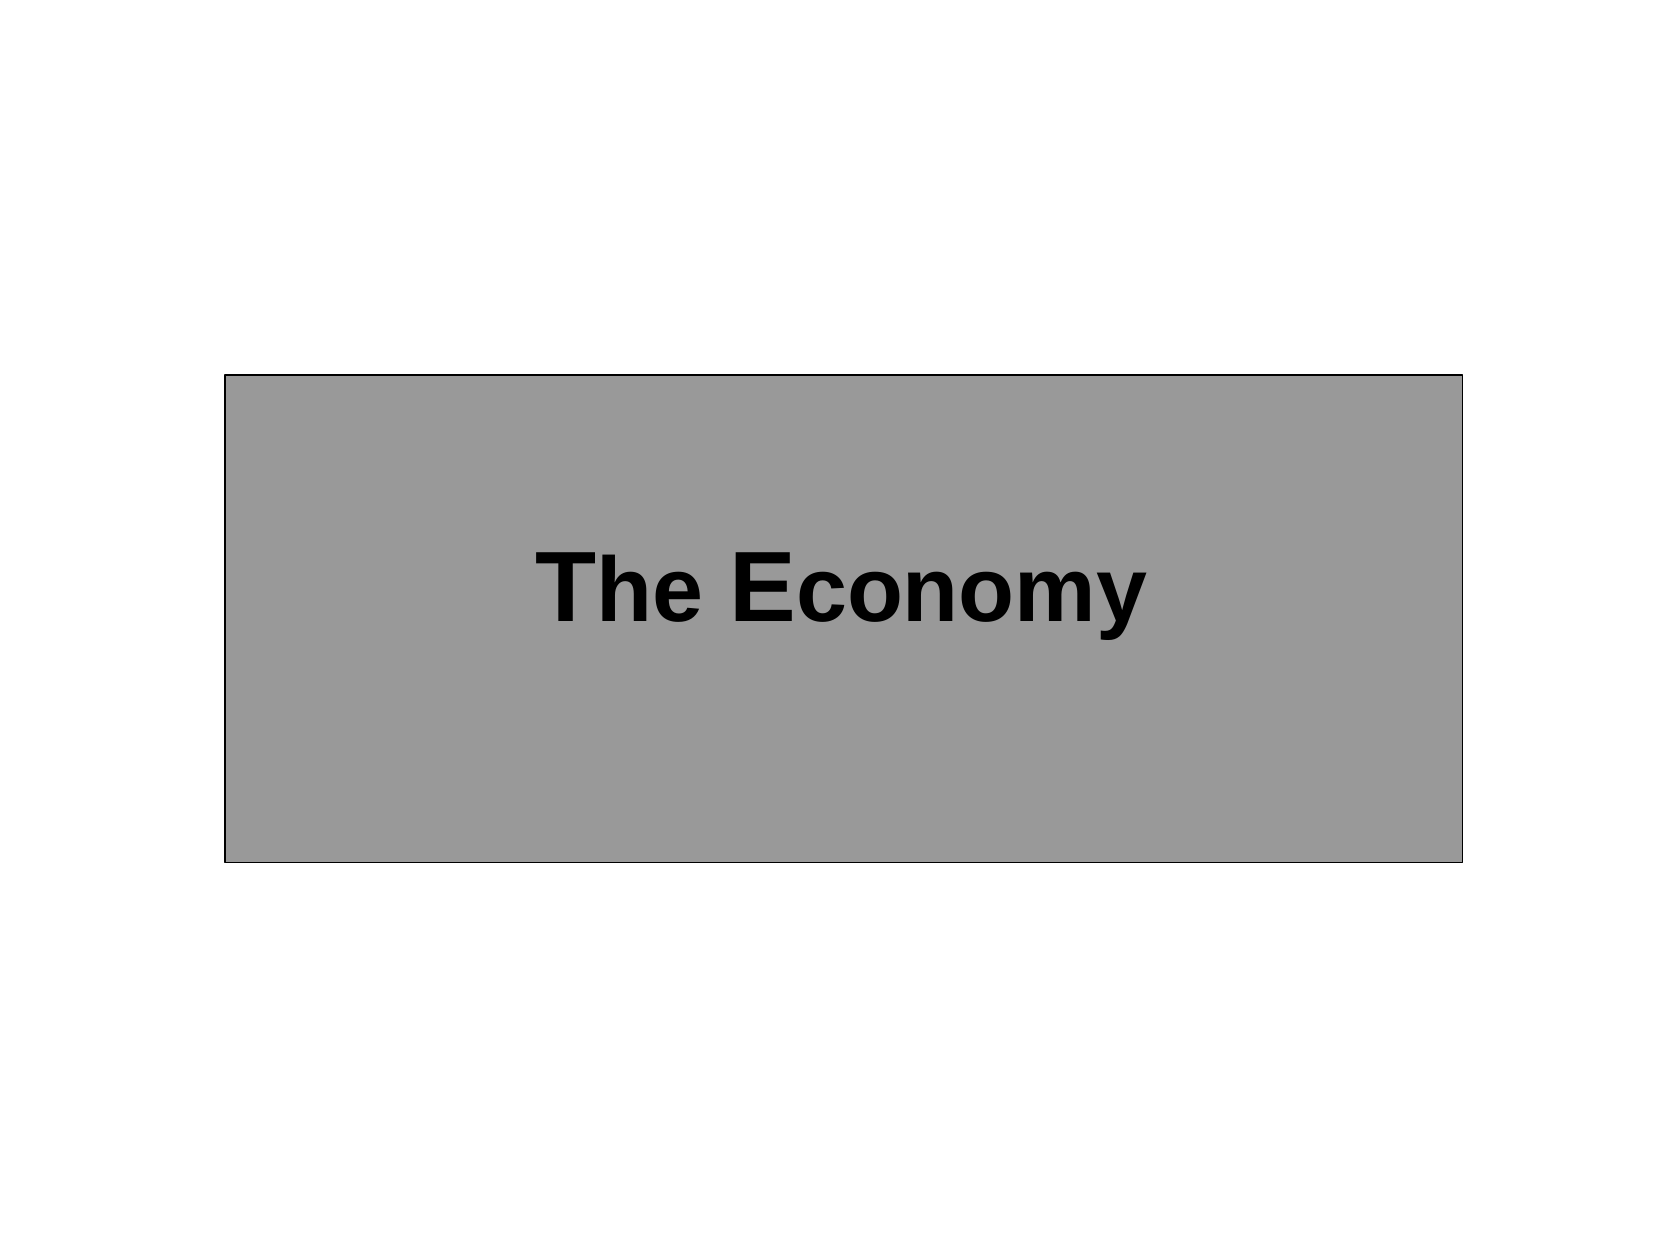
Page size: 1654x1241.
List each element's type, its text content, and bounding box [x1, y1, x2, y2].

text_box [224, 374, 1463, 863]
text_box The Economy [521, 524, 1163, 657]
